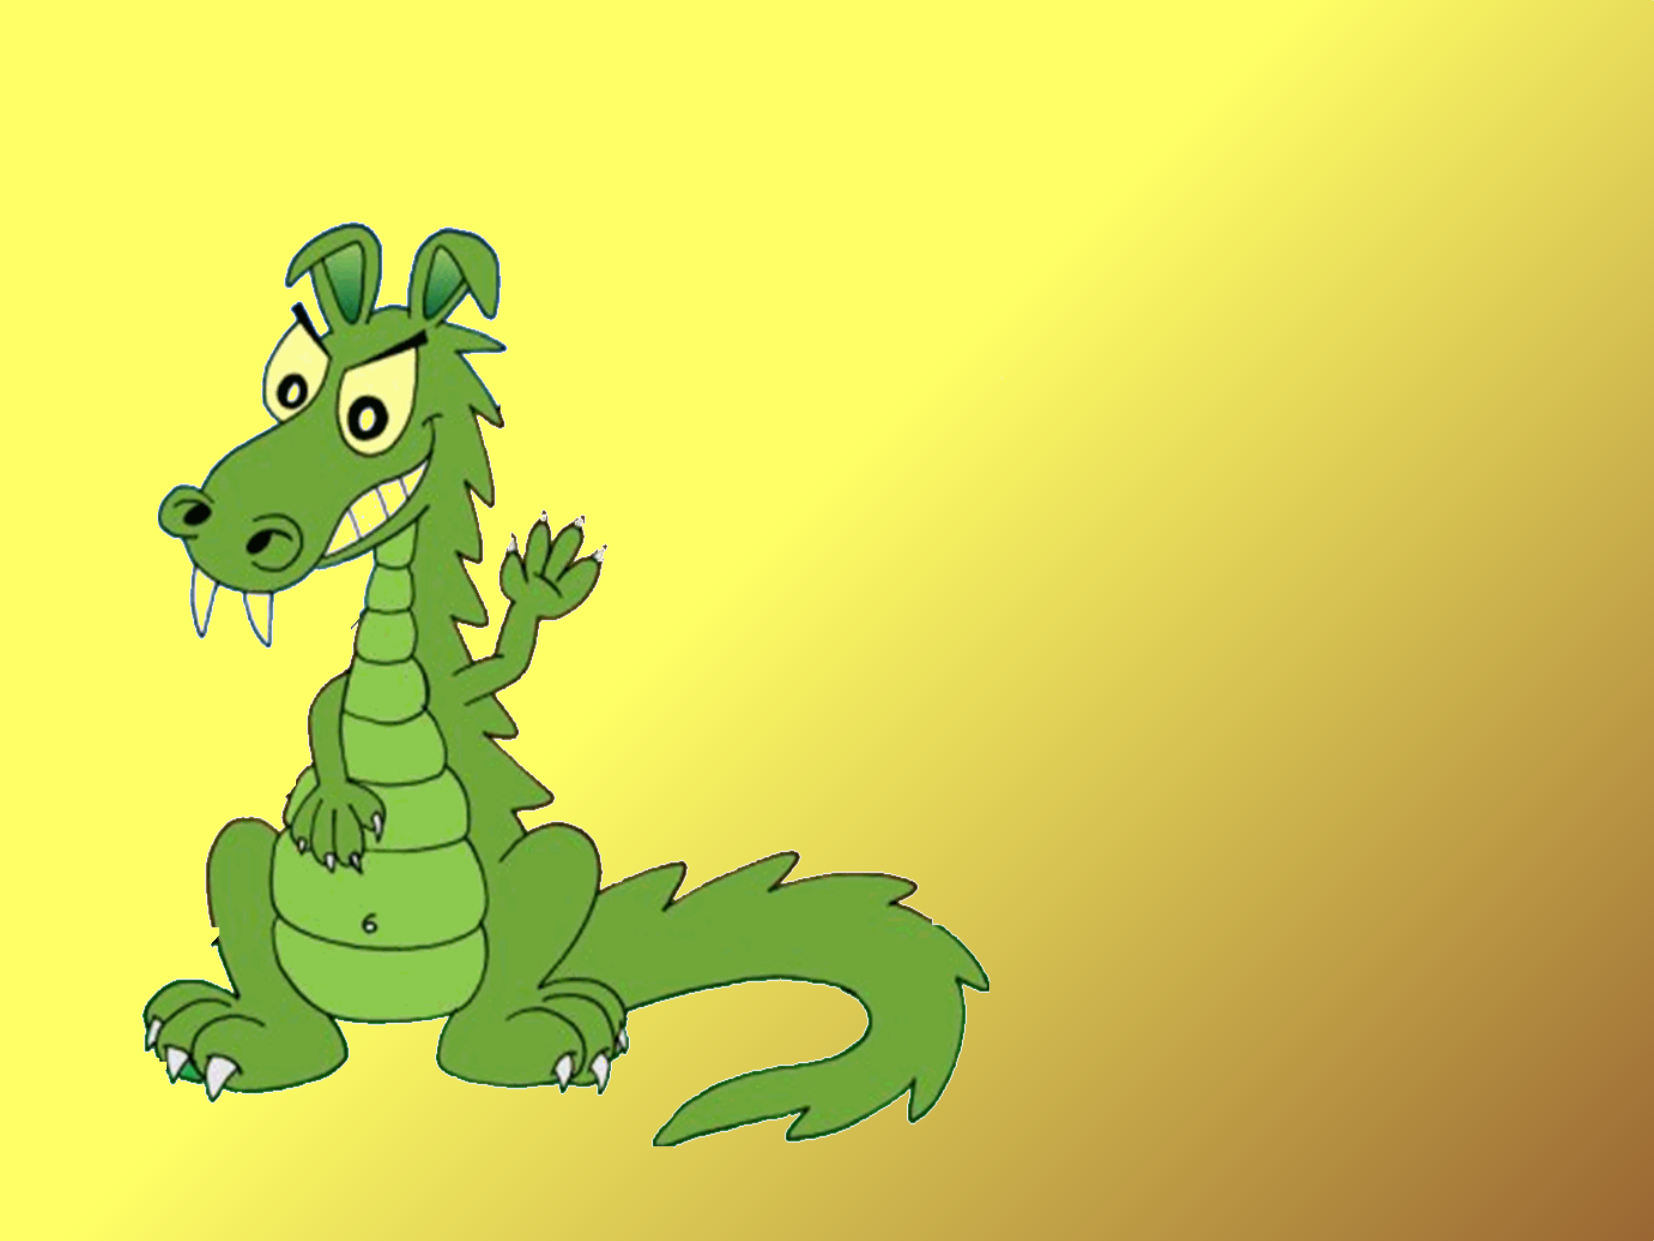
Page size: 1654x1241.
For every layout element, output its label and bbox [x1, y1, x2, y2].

picture [103, 177, 1004, 1165]
